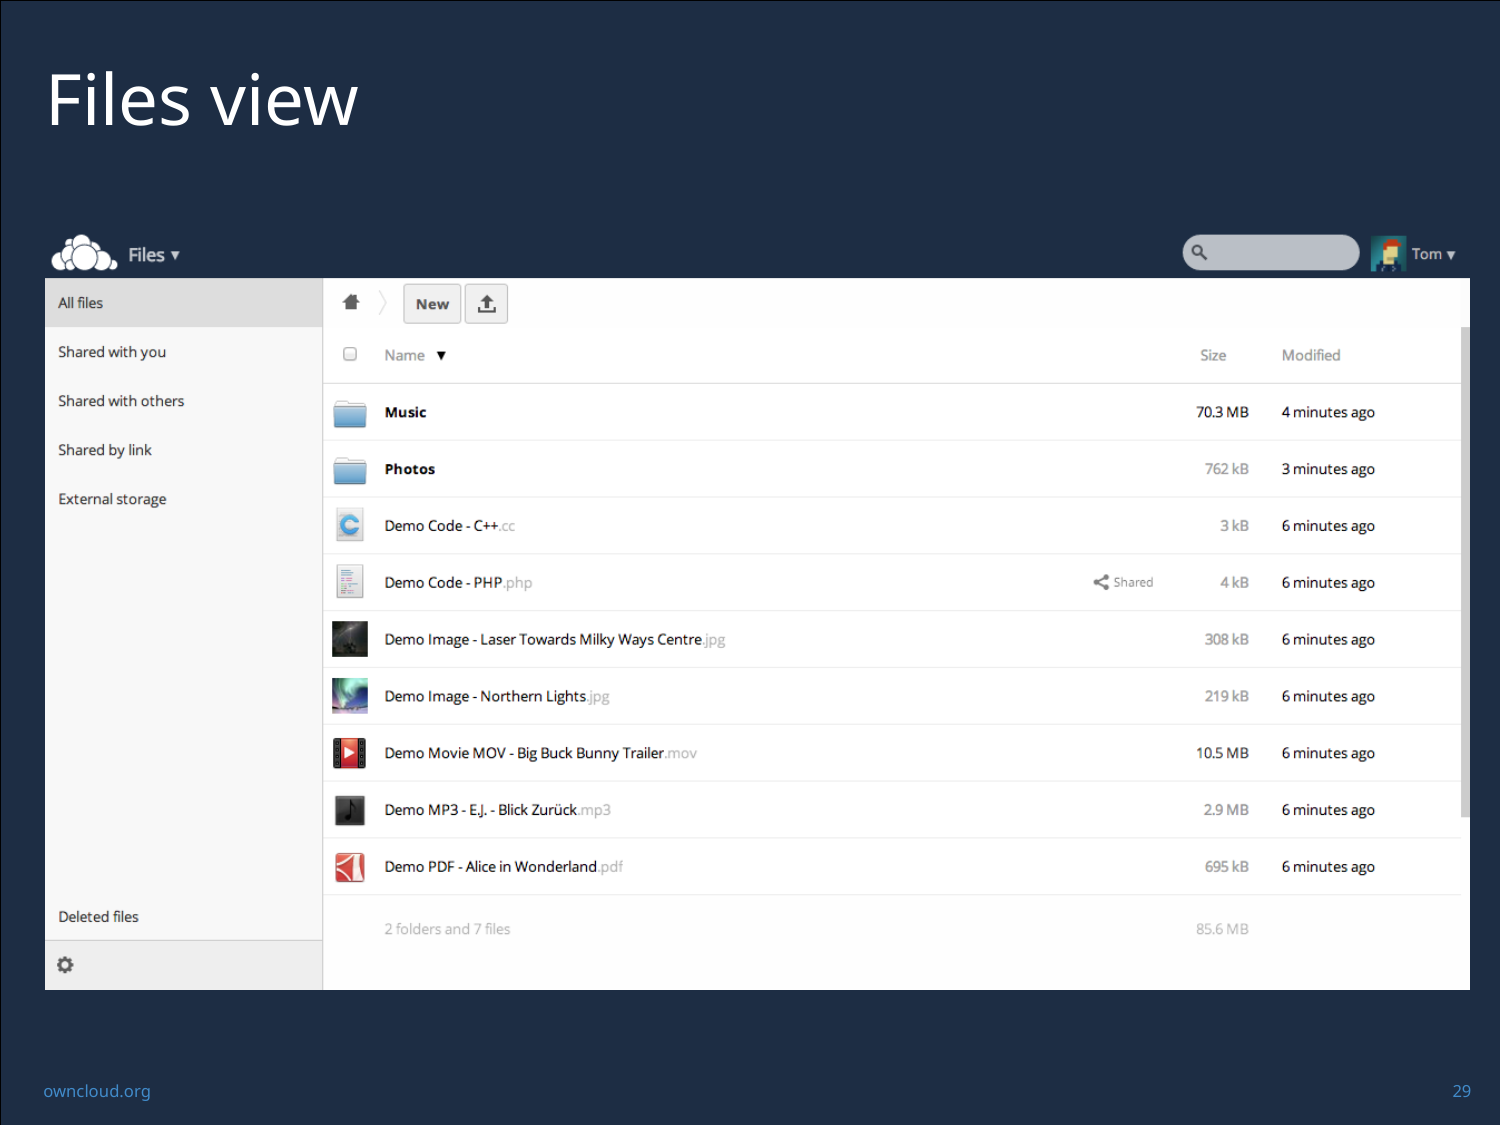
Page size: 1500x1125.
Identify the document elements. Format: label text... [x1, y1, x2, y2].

picture [45, 228, 1470, 991]
title Files view [45, 3, 1396, 192]
